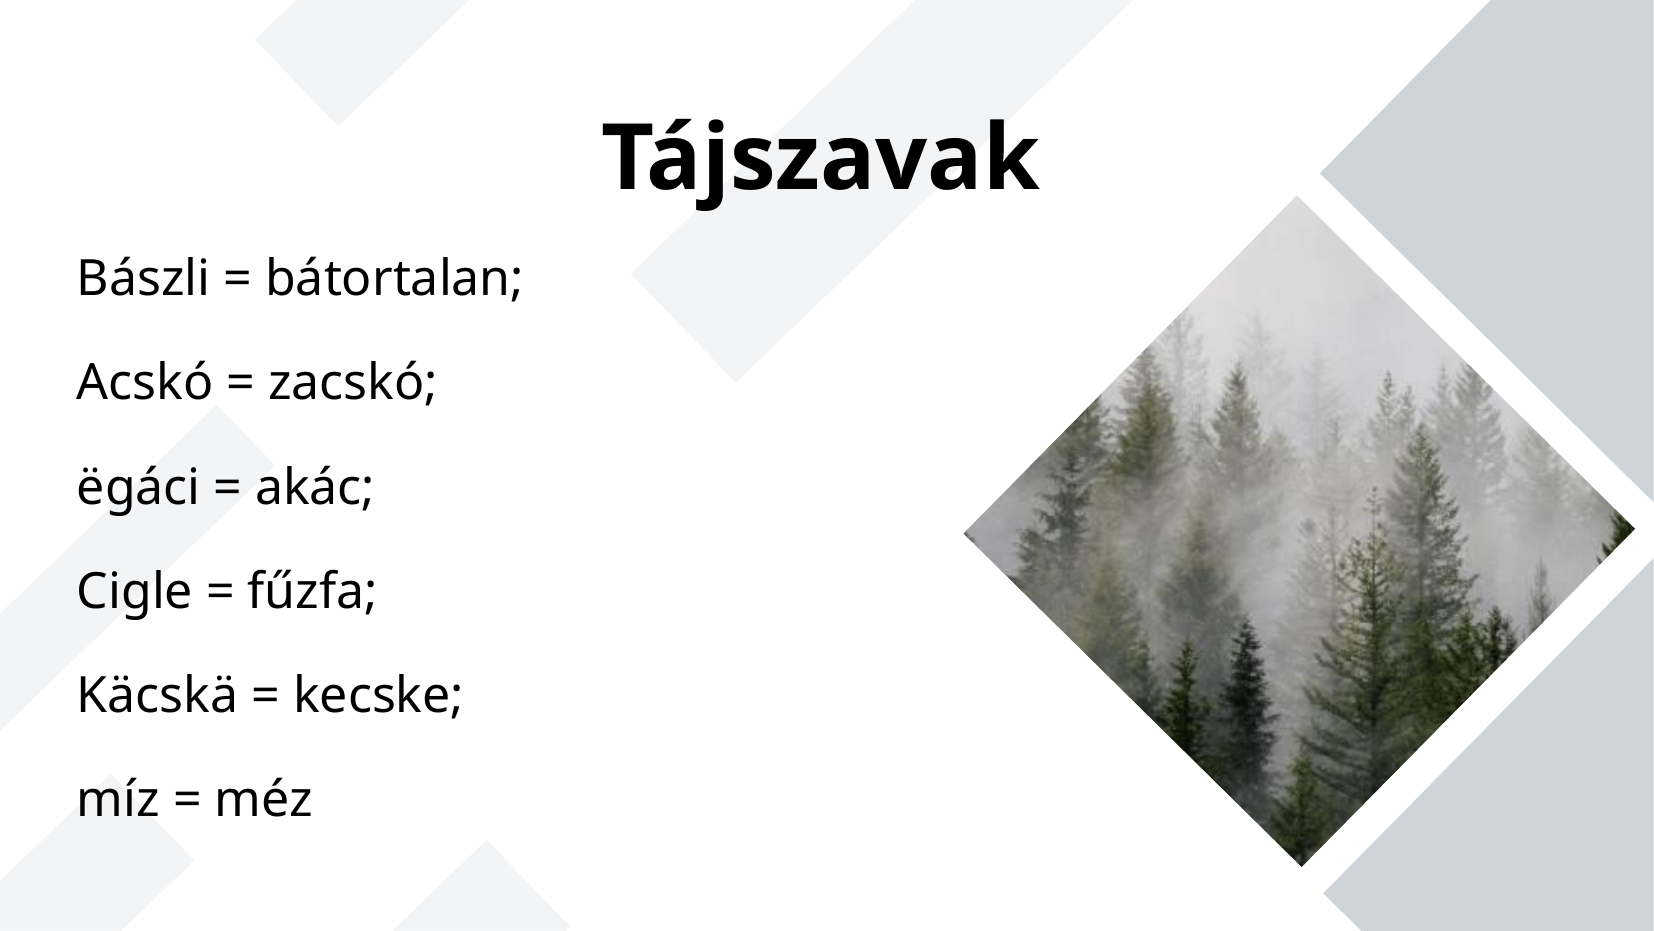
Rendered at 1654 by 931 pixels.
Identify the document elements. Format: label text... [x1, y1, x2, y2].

text_box [1088, 233, 1636, 867]
list Bászli = bátortalan; Acskó = zacskó; ëgáci = akác; Cigle = fűzfa; Käcskä = kecske; míz = méz [76, 232, 1088, 832]
title Tájszavak [76, 76, 1565, 233]
